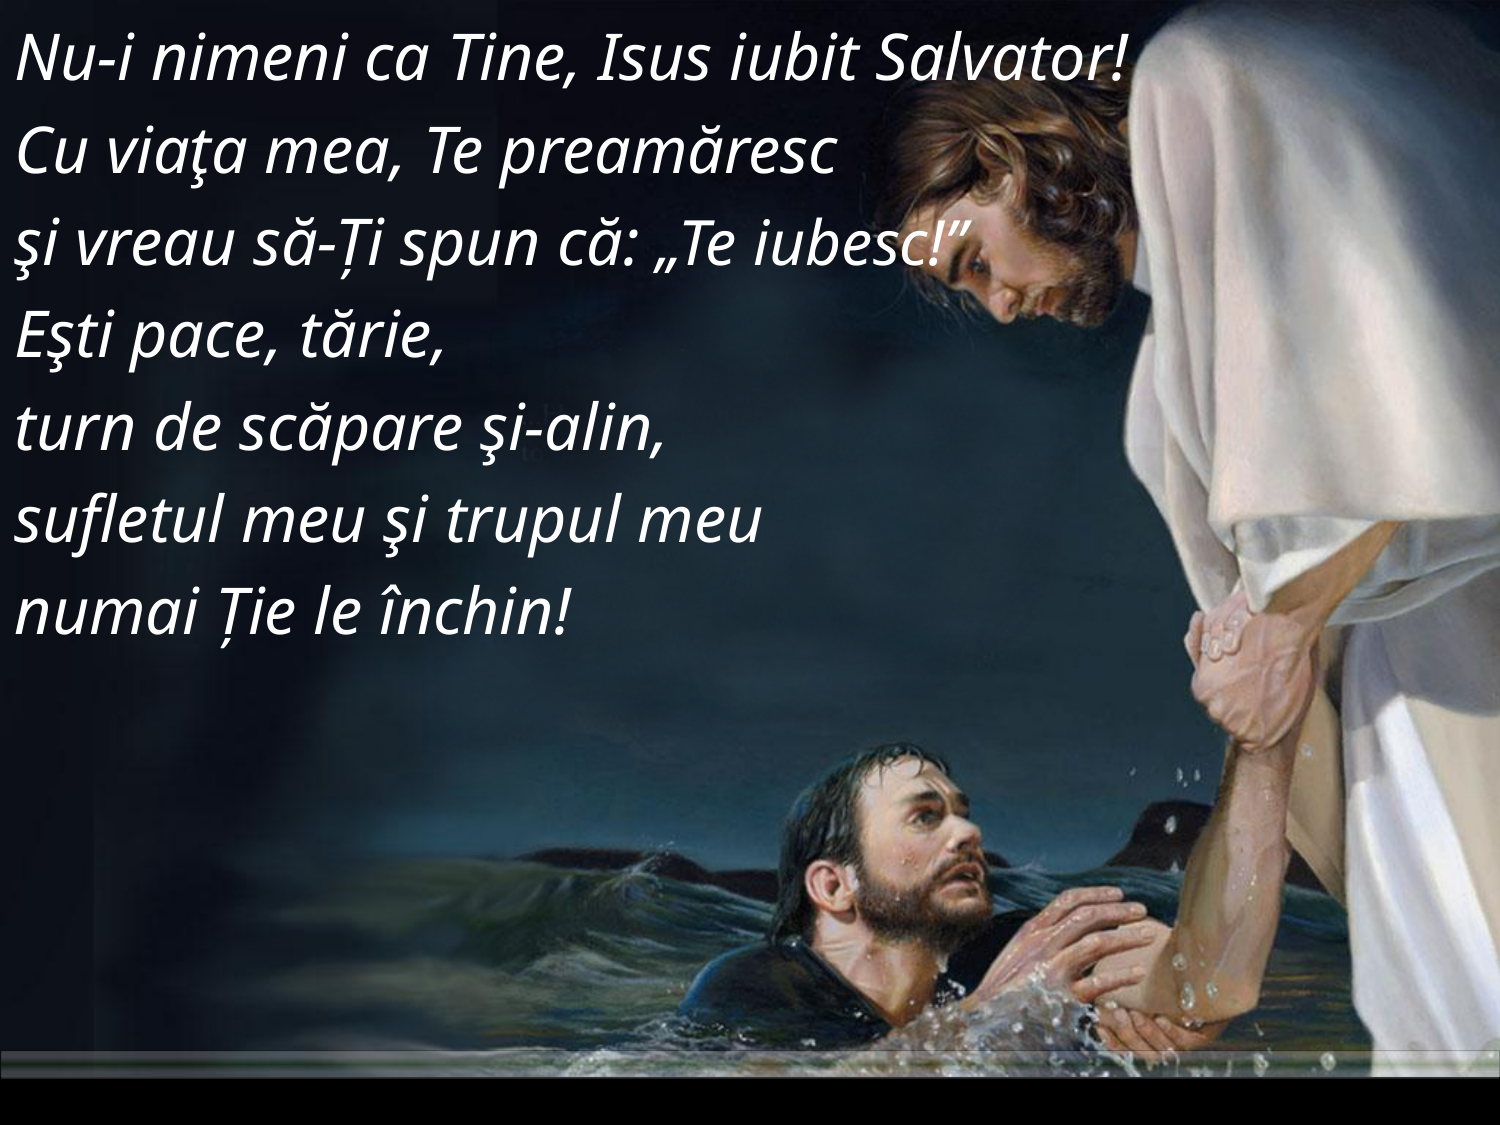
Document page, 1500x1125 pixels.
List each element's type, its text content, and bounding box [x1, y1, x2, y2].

text_box Nu-i nimeni ca Tine, Isus iubit Salvator! Cu viaţa mea, Te preamăresc şi vreau să-Ți spun că: „Te iubesc!” Eşti pace, tărie, turn de scăpare şi-alin, sufletul meu şi trupul meu numai Ție le închin! [0, 0, 1500, 1050]
text_box [0, 1050, 1500, 1080]
